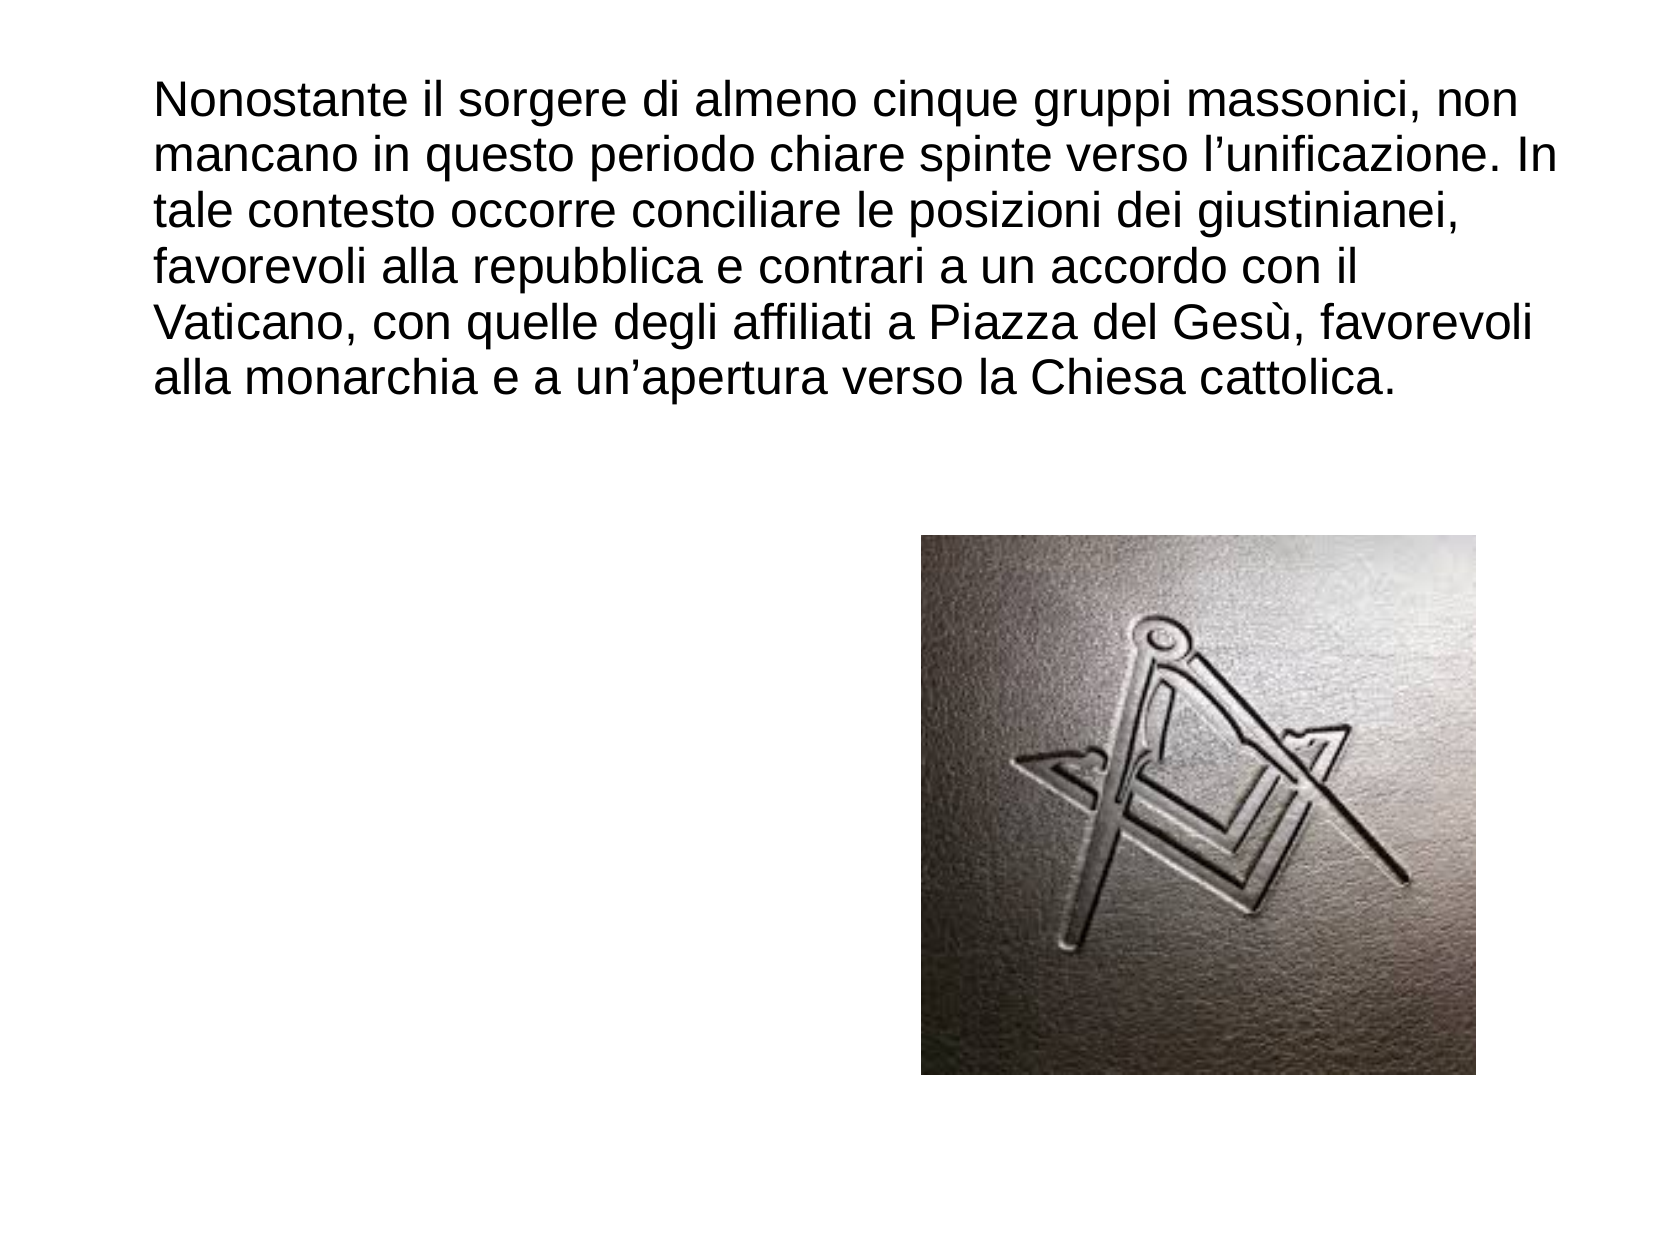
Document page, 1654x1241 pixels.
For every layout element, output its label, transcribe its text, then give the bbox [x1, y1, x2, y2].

list Nonostante il sorgere di almeno cinque gruppi massonici, non mancano in questo periodo chiare spinte verso l’unificazione. In tale contesto occorre conciliare le posizioni dei giustinianei, favorevoli alla repubblica e contrari a un accordo con il Vaticano, con quelle degli affiliati a Piazza del Gesù, favorevoli alla monarchia e a un’apertura verso la Chiesa cattolica. [82, 70, 1571, 1170]
picture [921, 535, 1476, 1075]
